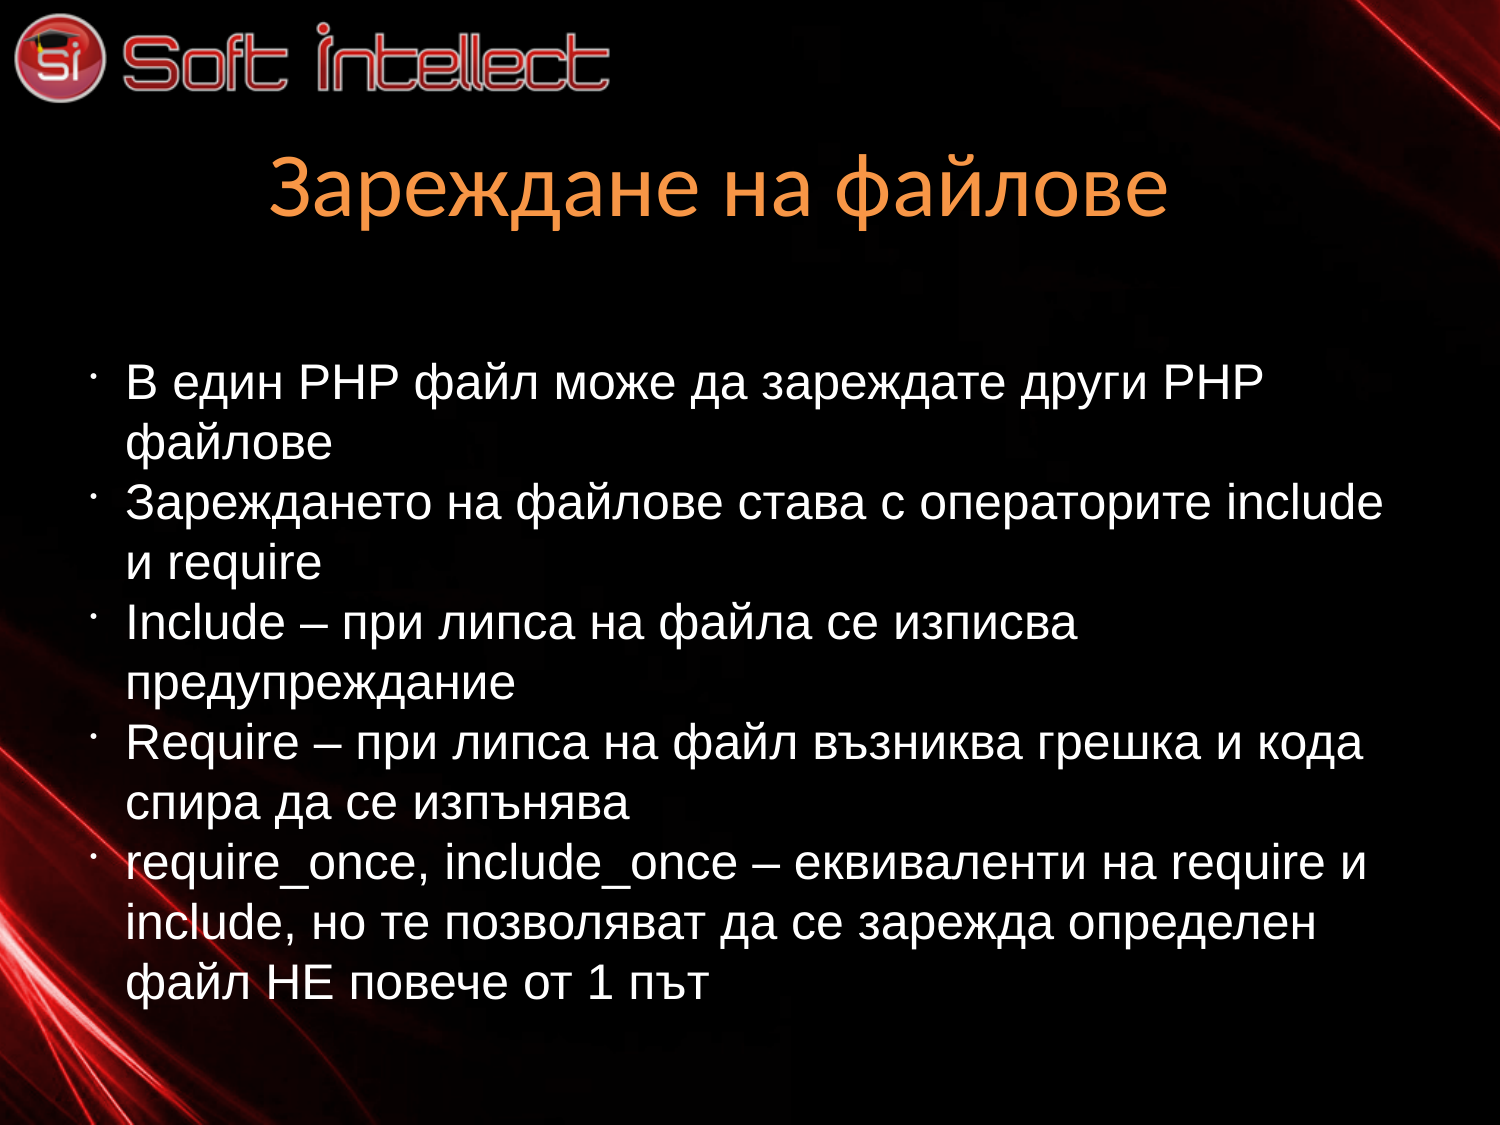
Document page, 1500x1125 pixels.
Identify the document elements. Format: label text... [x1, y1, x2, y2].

picture [0, 0, 1500, 1125]
text_box В един PHP файл може да зареждате други PHP файлове Зареждането на файлове става с операторите include и require Include – при липса на файла се изписва предупреждание Require – при липса на файл възниква грешка и кода спира да се изпънява require_once, include_once – еквиваленти на require и include, но те позволяват да се зарежда определен файл НЕ повече от 1 път [74, 341, 1425, 672]
text_box Зареждане на файлове [45, 86, 1395, 274]
